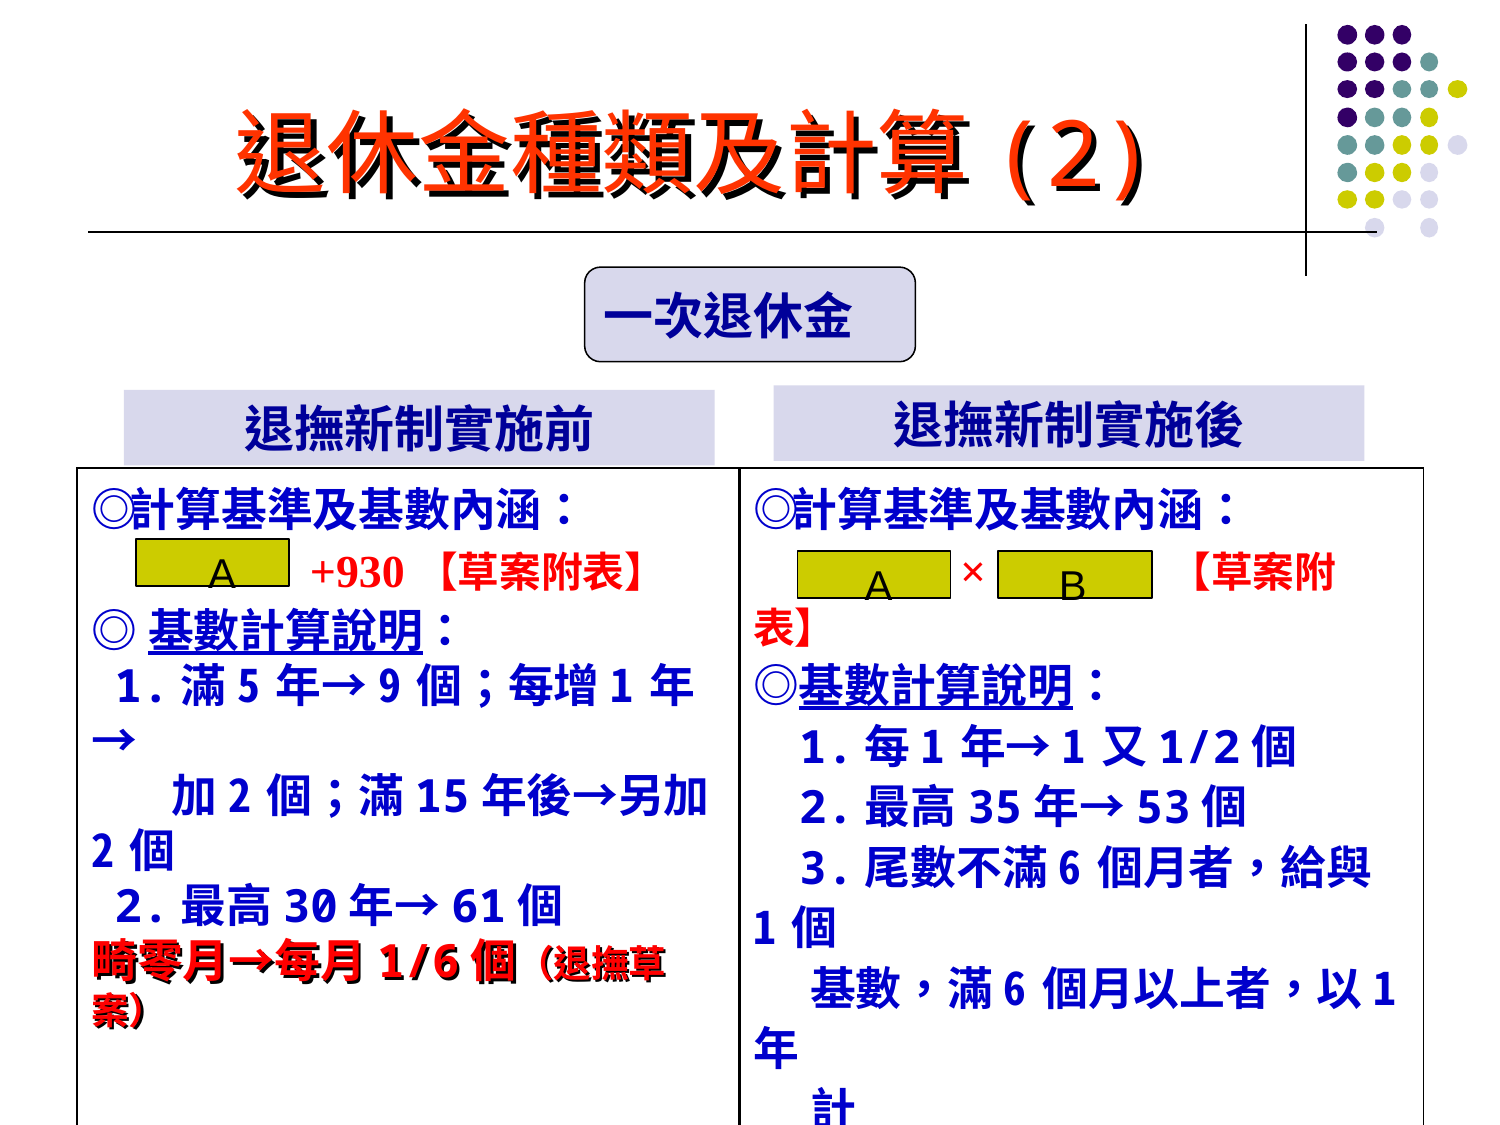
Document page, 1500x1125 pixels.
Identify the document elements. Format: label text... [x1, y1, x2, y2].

text_box B [1065, 574, 1078, 584]
text_box A [797, 550, 951, 598]
text_box A [217, 564, 227, 577]
text_box B [998, 550, 1152, 598]
text_box A [873, 576, 883, 589]
text_box ◎計算基準及基數內涵： +930【草案附表】 ◎基數計算說明： 1.滿5年→9個；每增1年→ 加2個；滿15年後→另加2個 2.最高30年→61個 畸零月→每月1/6個（退撫草案） [76, 467, 738, 1125]
text_box A [869, 592, 887, 598]
text_box 一次退休金 [584, 267, 916, 362]
text_box 退撫新制實施前 [123, 389, 715, 466]
text_box B [1065, 587, 1080, 597]
title 退休金種類及計算(2) [76, 0, 1315, 213]
text_box ◎計算基準及基數內涵： × 【草案附表】 ◎基數計算說明： 1.每1年→1又1/2個 2.最高35年→53個 3.尾數不滿6個月者，給與1個 基數，滿6個月以上者，以1年 計 畸零月→每月1/8個（退撫草案） [738, 467, 1424, 1125]
text_box A [213, 580, 231, 587]
text_box A [135, 538, 290, 587]
text_box 退撫新制實施後 [773, 385, 1365, 461]
